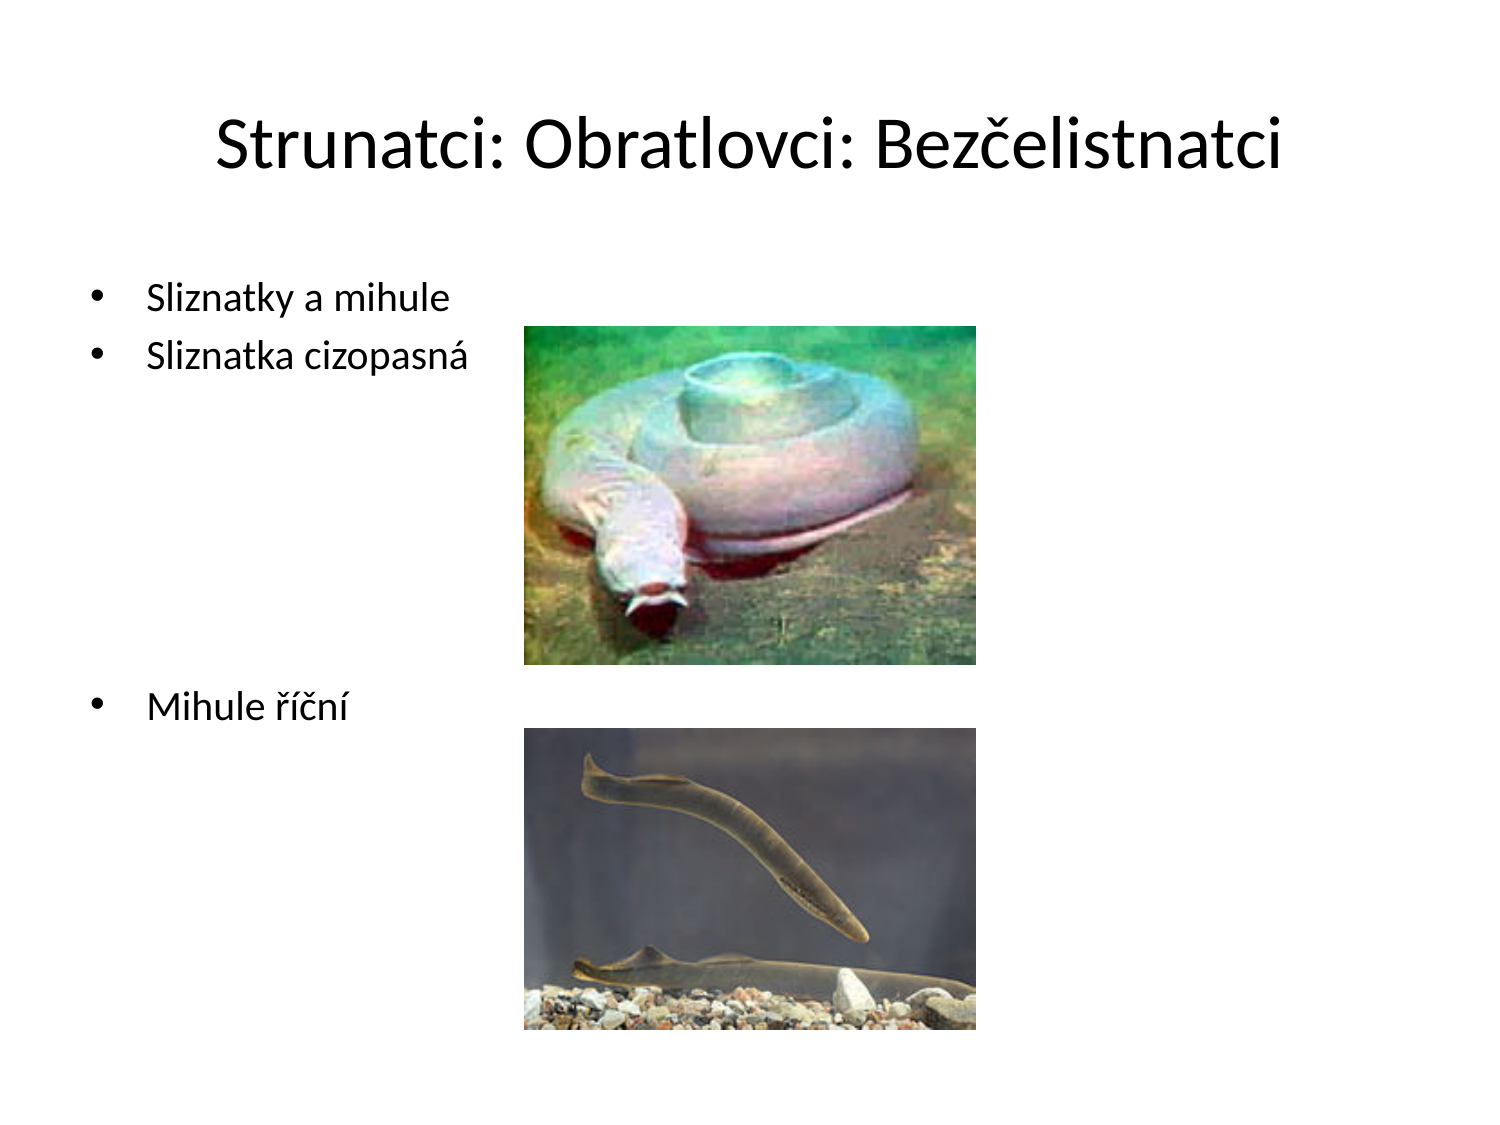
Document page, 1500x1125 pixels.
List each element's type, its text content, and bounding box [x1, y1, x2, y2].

picture [524, 728, 976, 1030]
title Strunatci: Obratlovci: Bezčelistnatci [75, 45, 1425, 233]
list Sliznatky a mihule Sliznatka cizopasná Mihule říční [75, 262, 1425, 1005]
picture [524, 326, 976, 665]
